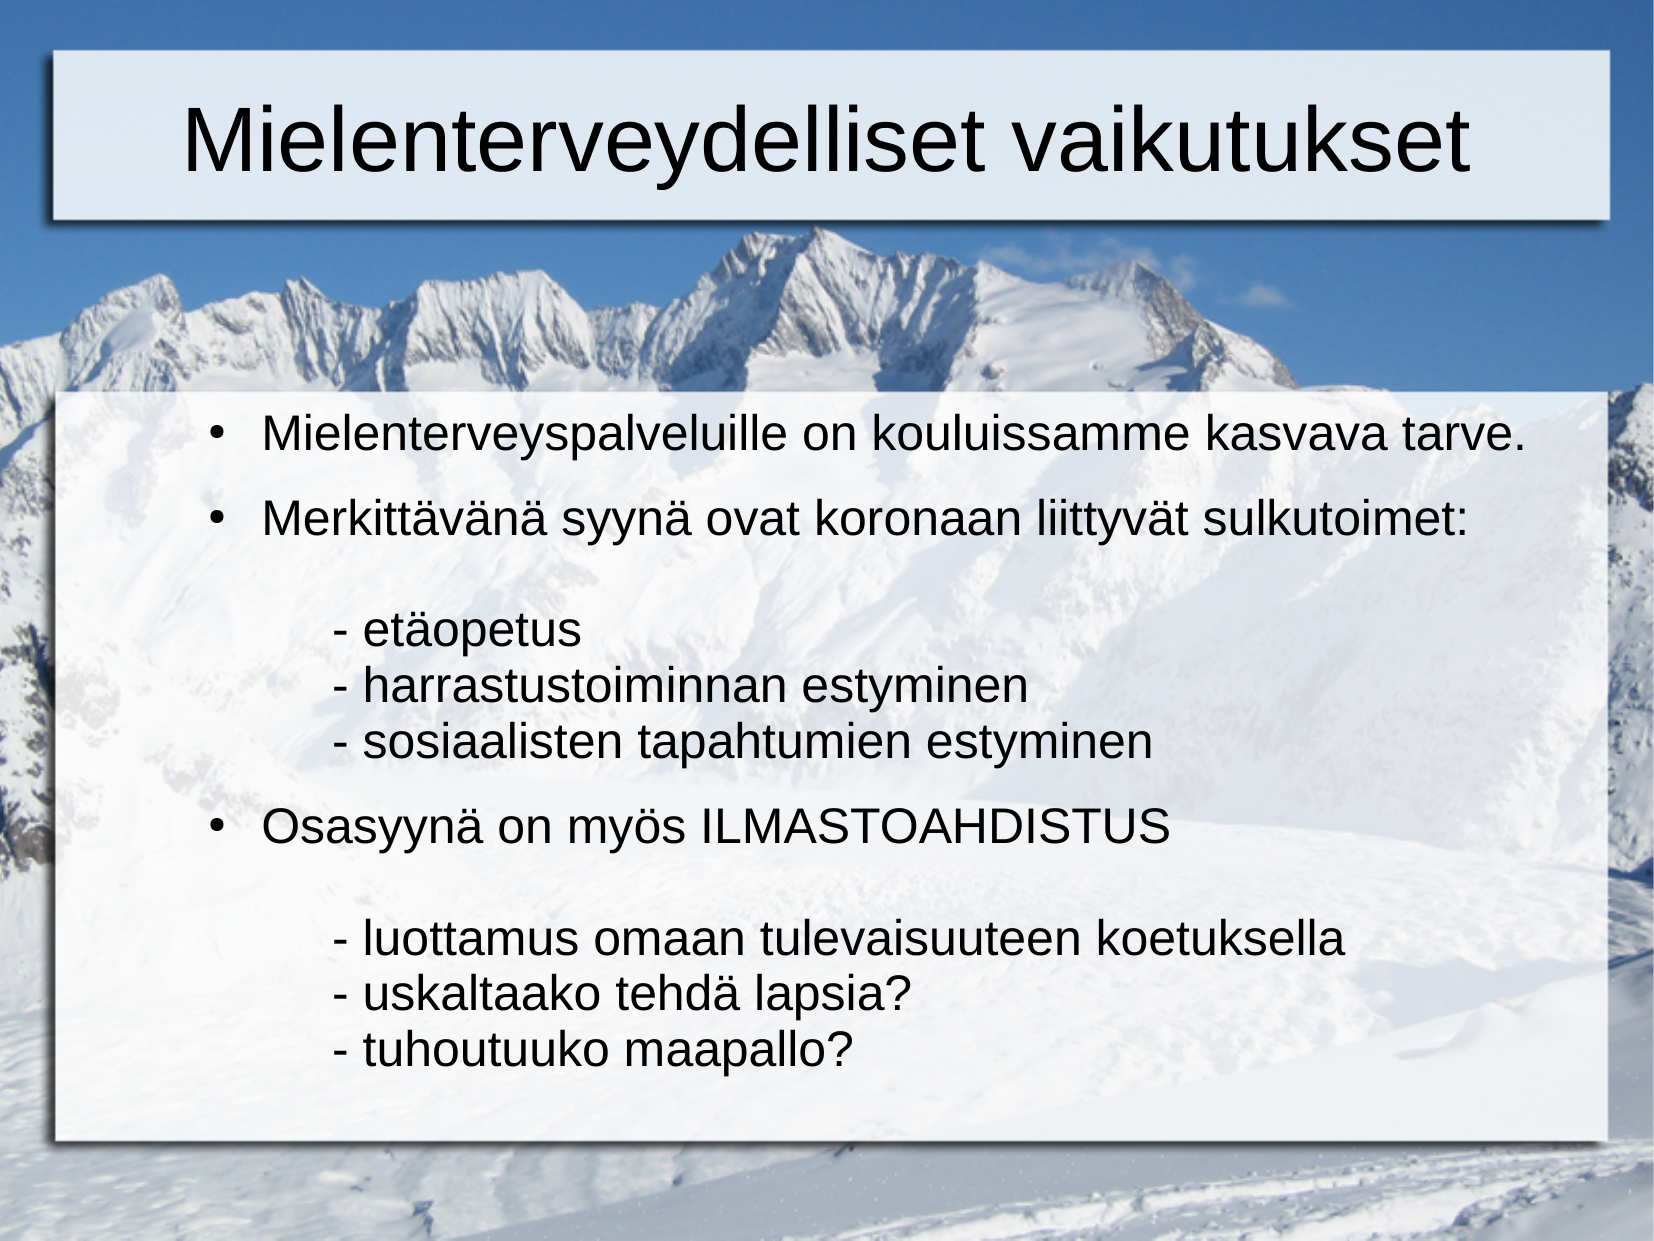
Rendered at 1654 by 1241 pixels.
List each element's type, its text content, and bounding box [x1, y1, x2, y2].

picture [0, 0, 1654, 1241]
title Mielenterveydelliset vaikutukset [59, 61, 1595, 219]
list Mielenterveyspalveluille on kouluissamme kasvava tarve. Merkittävänä syynä ovat koronaan liittyvät sulkutoimet: - etäopetus - harrastustoiminnan estyminen - sosiaalisten tapahtumien estyminen Osasyynä on myös ILMASTOAHDISTUS - luottamus omaan tulevaisuuteen koetuksella - uskaltaako tehdä lapsia? - tuhoutuuko maapallo? [178, 405, 1570, 1187]
